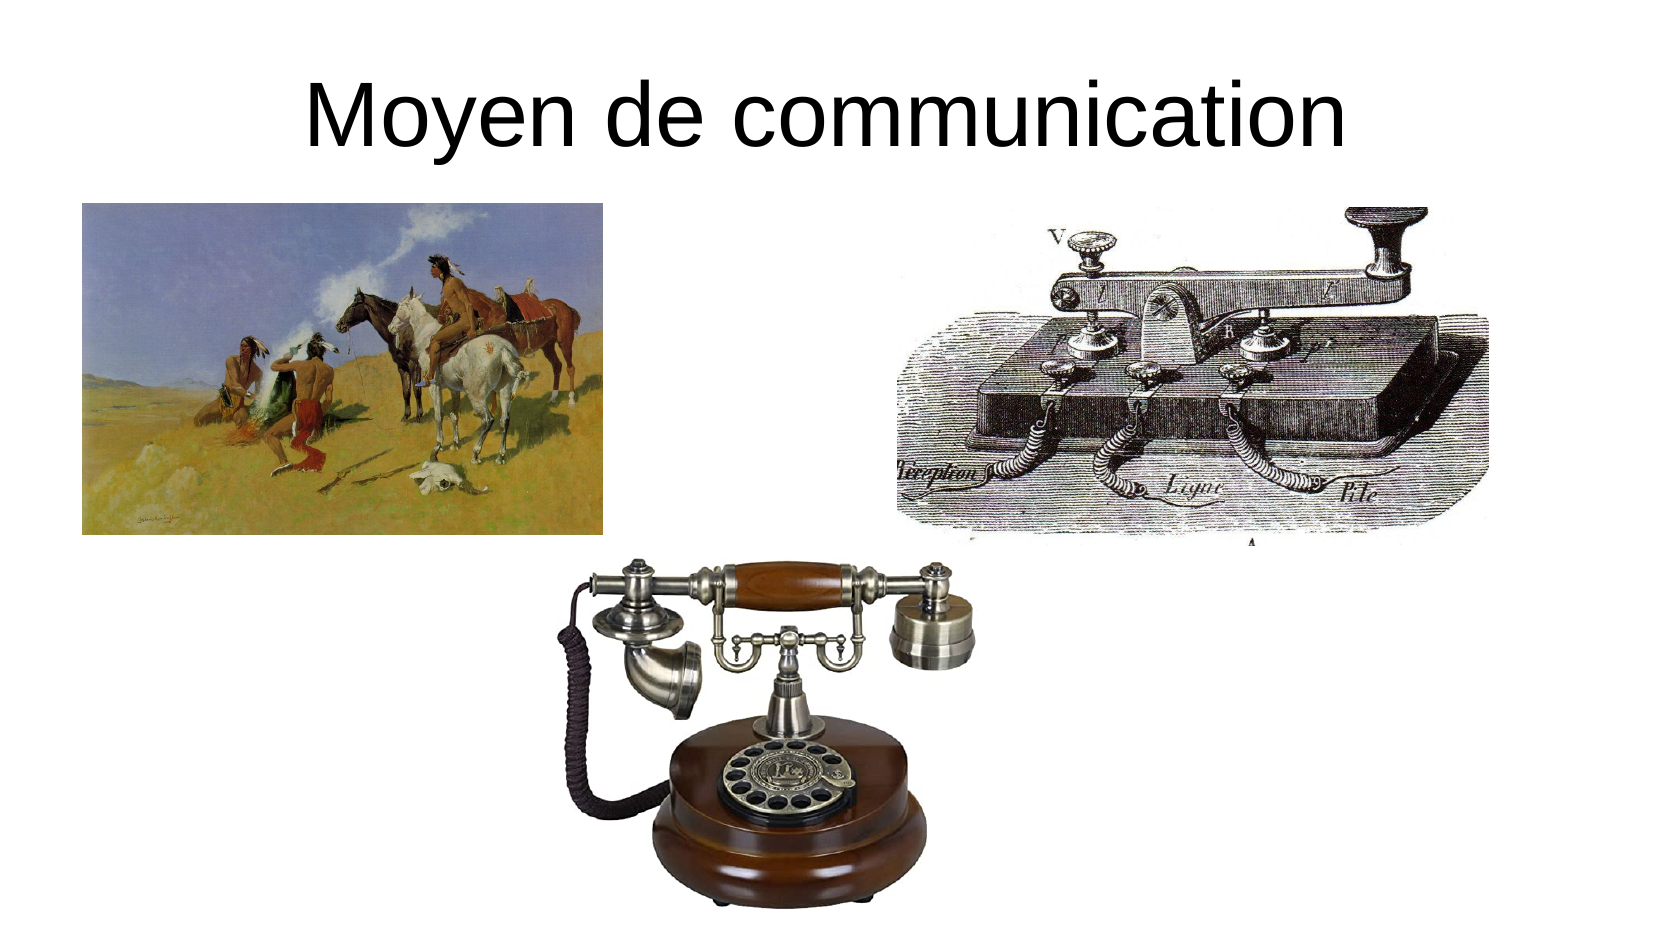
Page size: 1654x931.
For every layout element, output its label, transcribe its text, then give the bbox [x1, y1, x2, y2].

picture [897, 207, 1489, 546]
picture [555, 555, 979, 910]
title Moyen de communication [82, 37, 1571, 193]
picture [82, 203, 603, 535]
